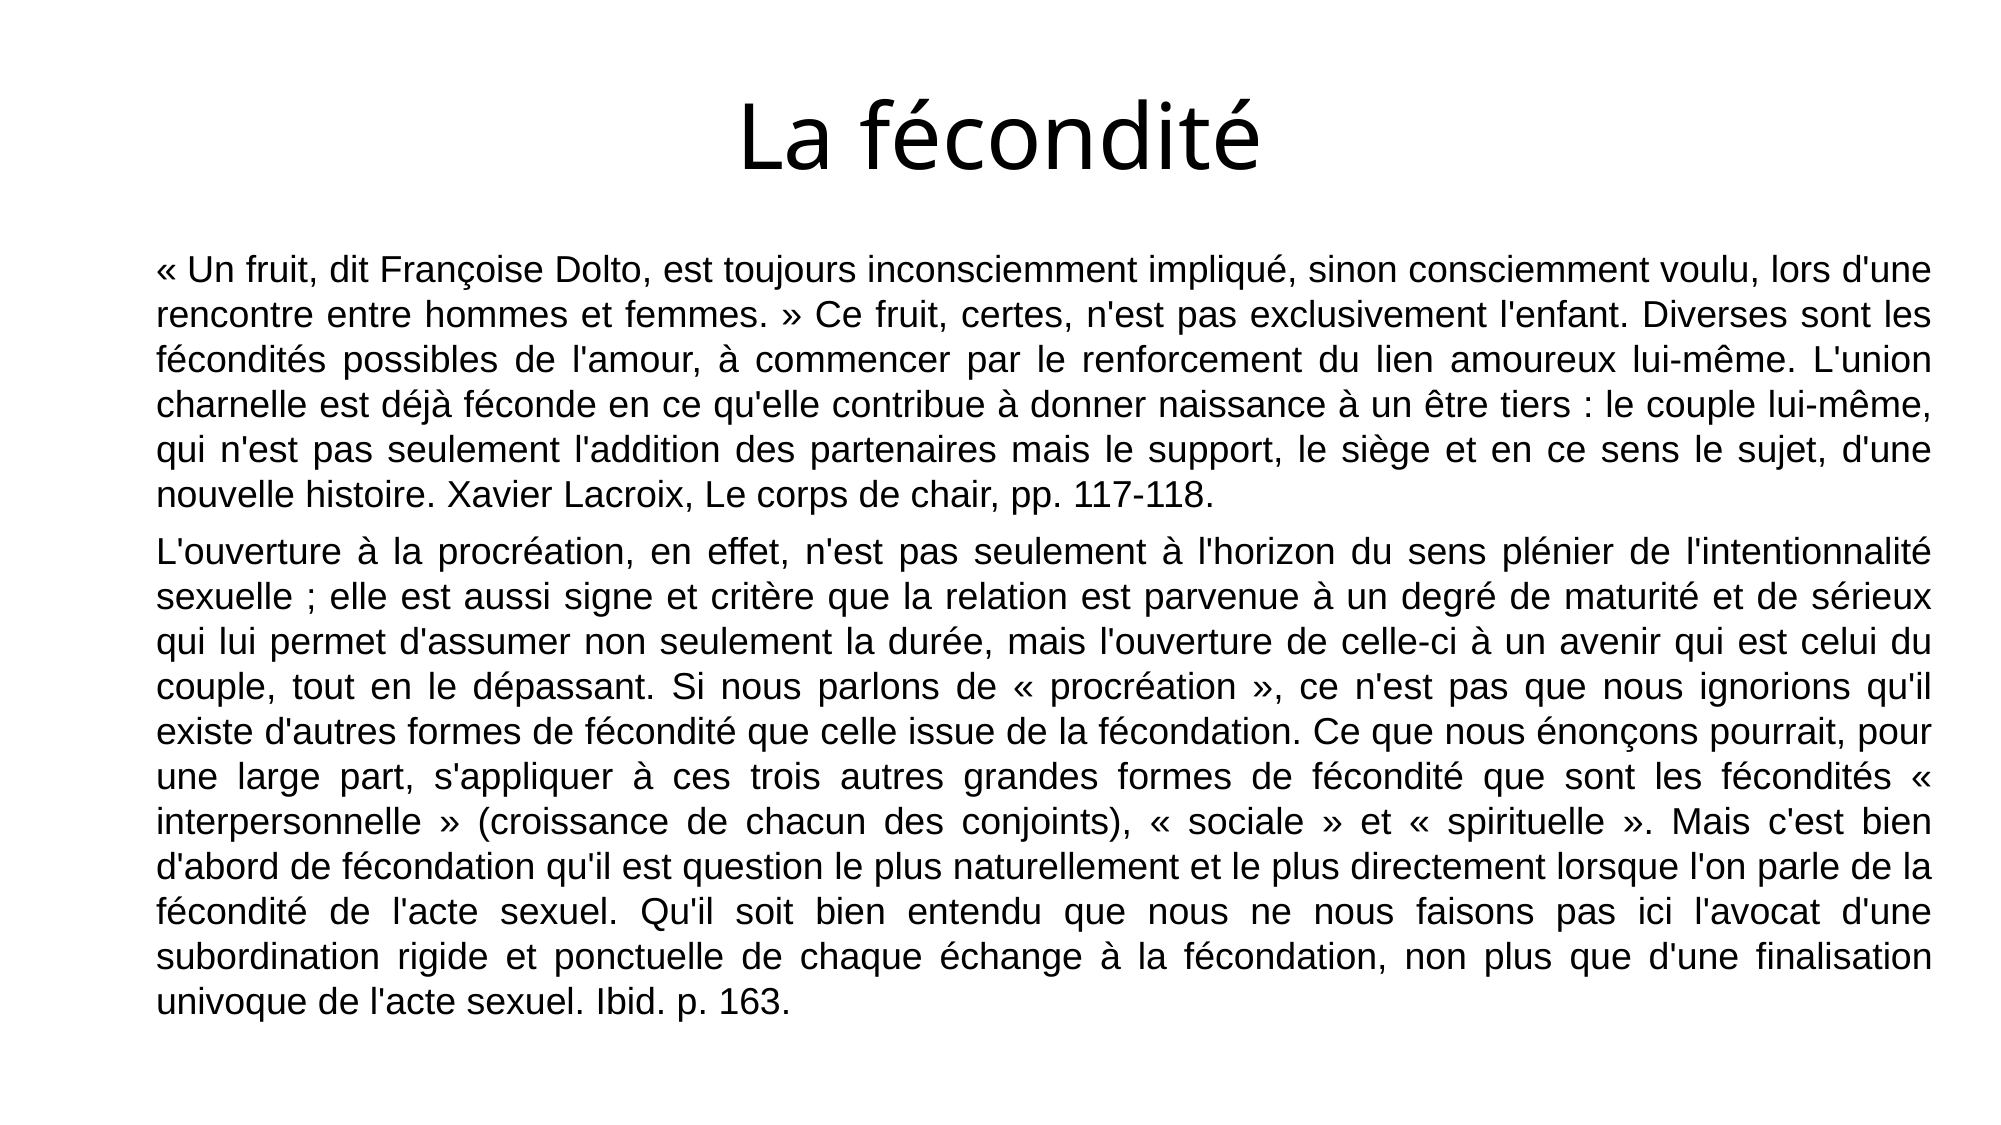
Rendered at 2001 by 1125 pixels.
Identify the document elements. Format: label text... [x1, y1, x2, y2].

title La fécondité [137, 59, 1863, 220]
text_box « Un fruit, dit Françoise Dolto, est toujours inconsciemment impliqué, sinon consciemment voulu, lors d'une rencontre entre hommes et femmes. » Ce fruit, certes, n'est pas exclusivement l'enfant. Diverses sont les fécondités possibles de l'amour, à commencer par le renforcement du lien amoureux lui-même. L'union charnelle est déjà féconde en ce qu'elle contribue à donner naissance à un être tiers : le couple lui-même, qui n'est pas seulement l'addition des partenaires mais le support, le siège et en ce sens le sujet, d'une nouvelle histoire. Xavier Lacroix, Le corps de chair, pp. 117-118. L'ouverture à la procréation, en effet, n'est pas seulement à l'horizon du sens plénier de l'intentionnalité sexuelle ; elle est aussi signe et critère que la relation est parvenue à un degré de maturité et de sérieux qui lui permet d'assumer non seulement la durée, mais l'ouverture de celle-ci à un avenir qui est celui du couple, tout en le dépassant. Si nous parlons de « procréation », ce n'est pas que nous ignorions qu'il existe d'autres formes de fécondité que celle issue de la fécondation. Ce que nous énonçons pourrait, pour une large part, s'appliquer à ces trois autres grandes formes de fécondité que sont les fécondités « interpersonnelle » (croissance de chacun des conjoints), « sociale » et « spirituelle ». Mais c'est bien d'abord de fécondation qu'il est question le plus naturellement et le plus directement lorsque l'on parle de la fécondité de l'acte sexuel. Qu'il soit bien entendu que nous ne nous faisons pas ici l'avocat d'une subordination rigide et ponctuelle de chaque échange à la fécondation, non plus que d'une finalisation univoque de l'acte sexuel. Ibid. p. 163. [52, 237, 1948, 1051]
